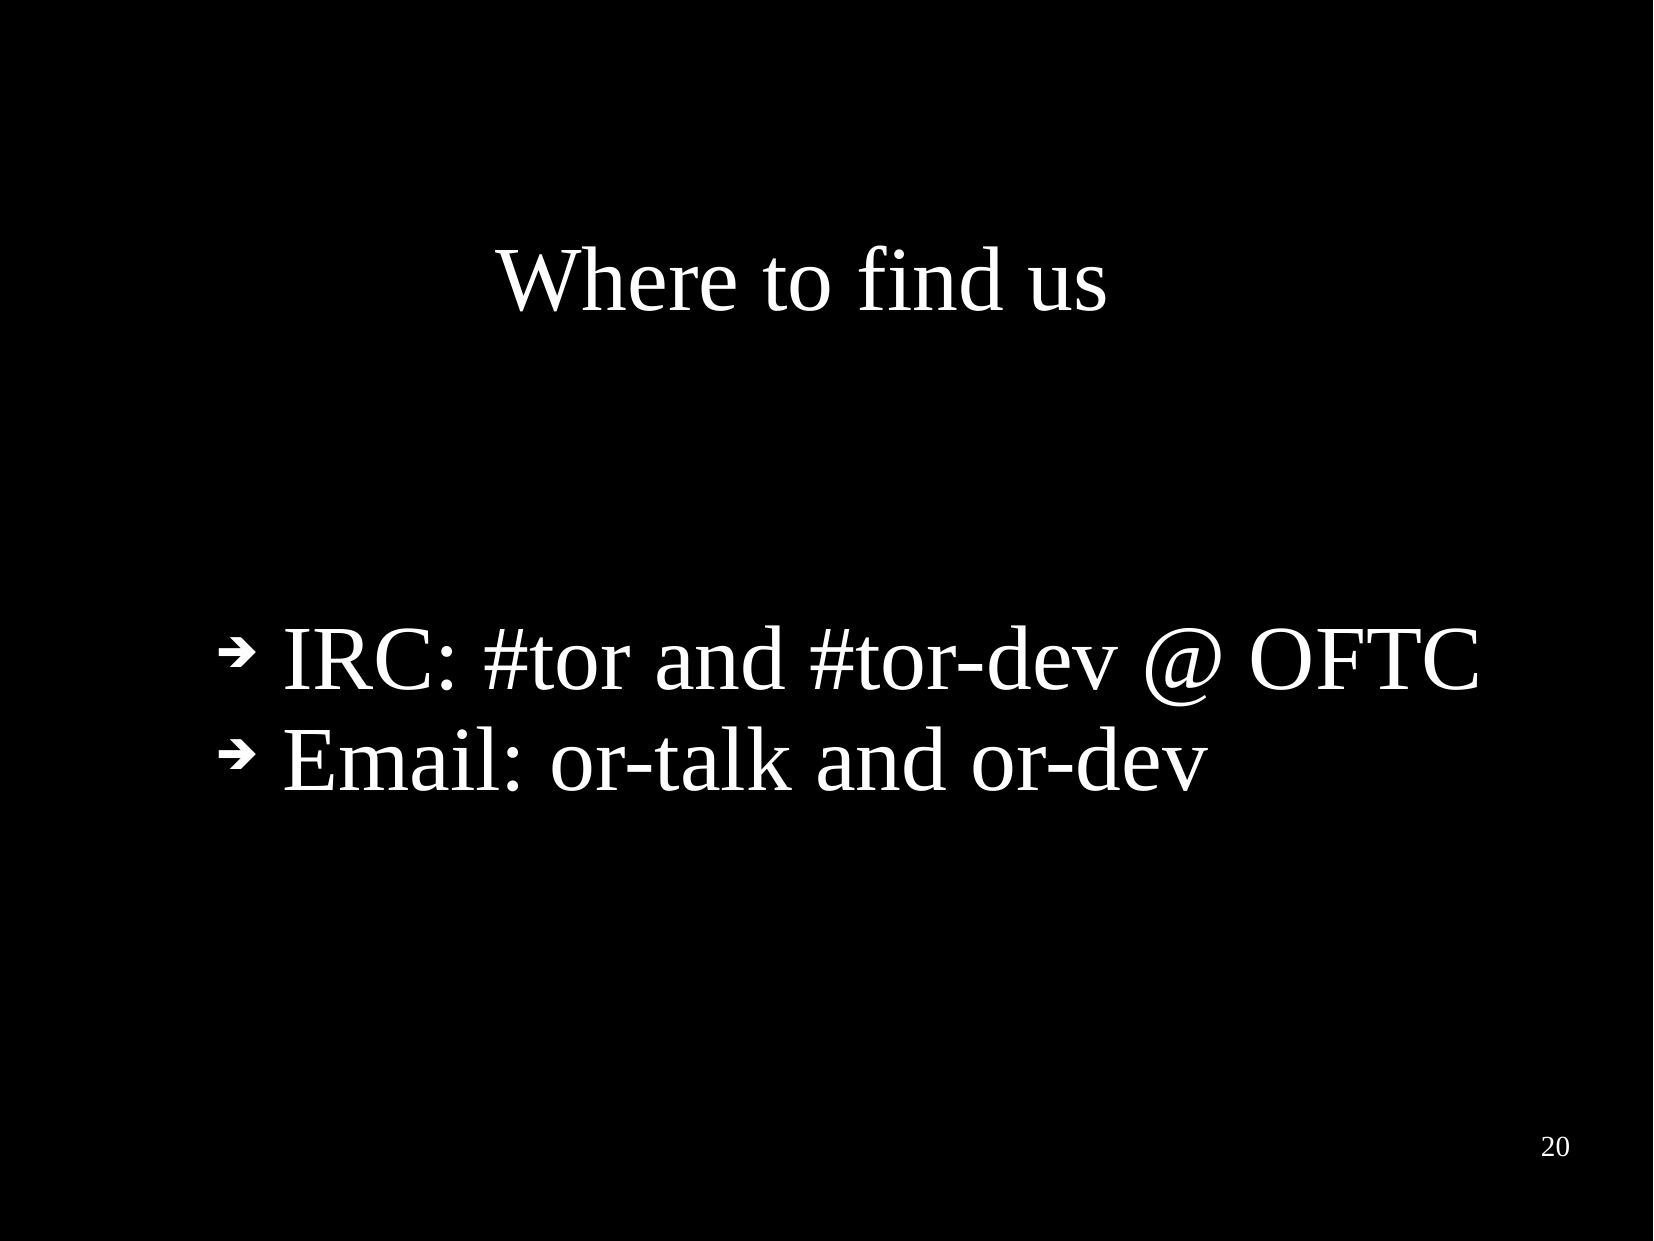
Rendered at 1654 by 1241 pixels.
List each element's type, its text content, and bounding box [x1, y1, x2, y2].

text_box IRC: #tor and #tor-dev @ OFTC Email: or-talk and or-dev [200, 600, 1501, 818]
text_box Where to find us [480, 221, 1126, 338]
